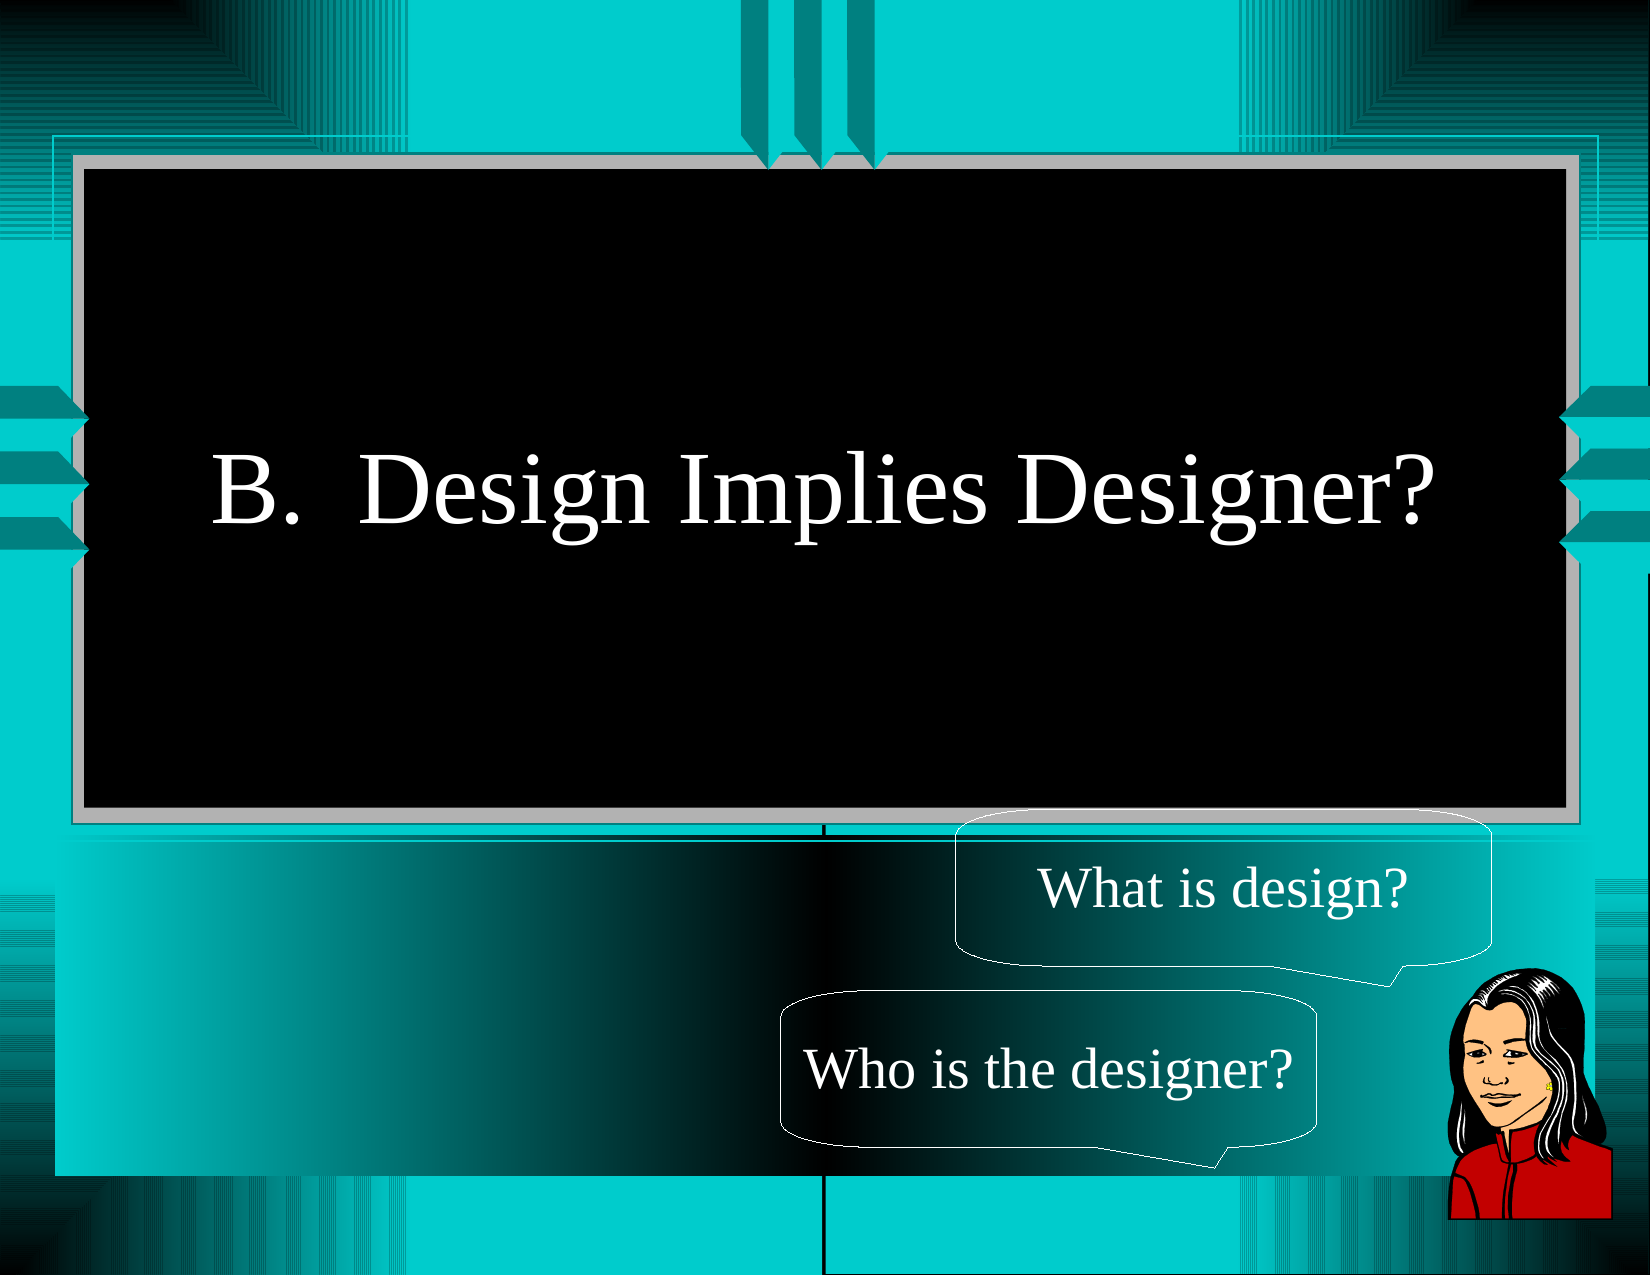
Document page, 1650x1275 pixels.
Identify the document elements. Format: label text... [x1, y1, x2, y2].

text_box What is design? [955, 809, 1492, 987]
title B. Design Implies Designer? [123, 382, 1527, 595]
picture [1447, 968, 1613, 1220]
text_box Who is the designer? [780, 990, 1317, 1169]
